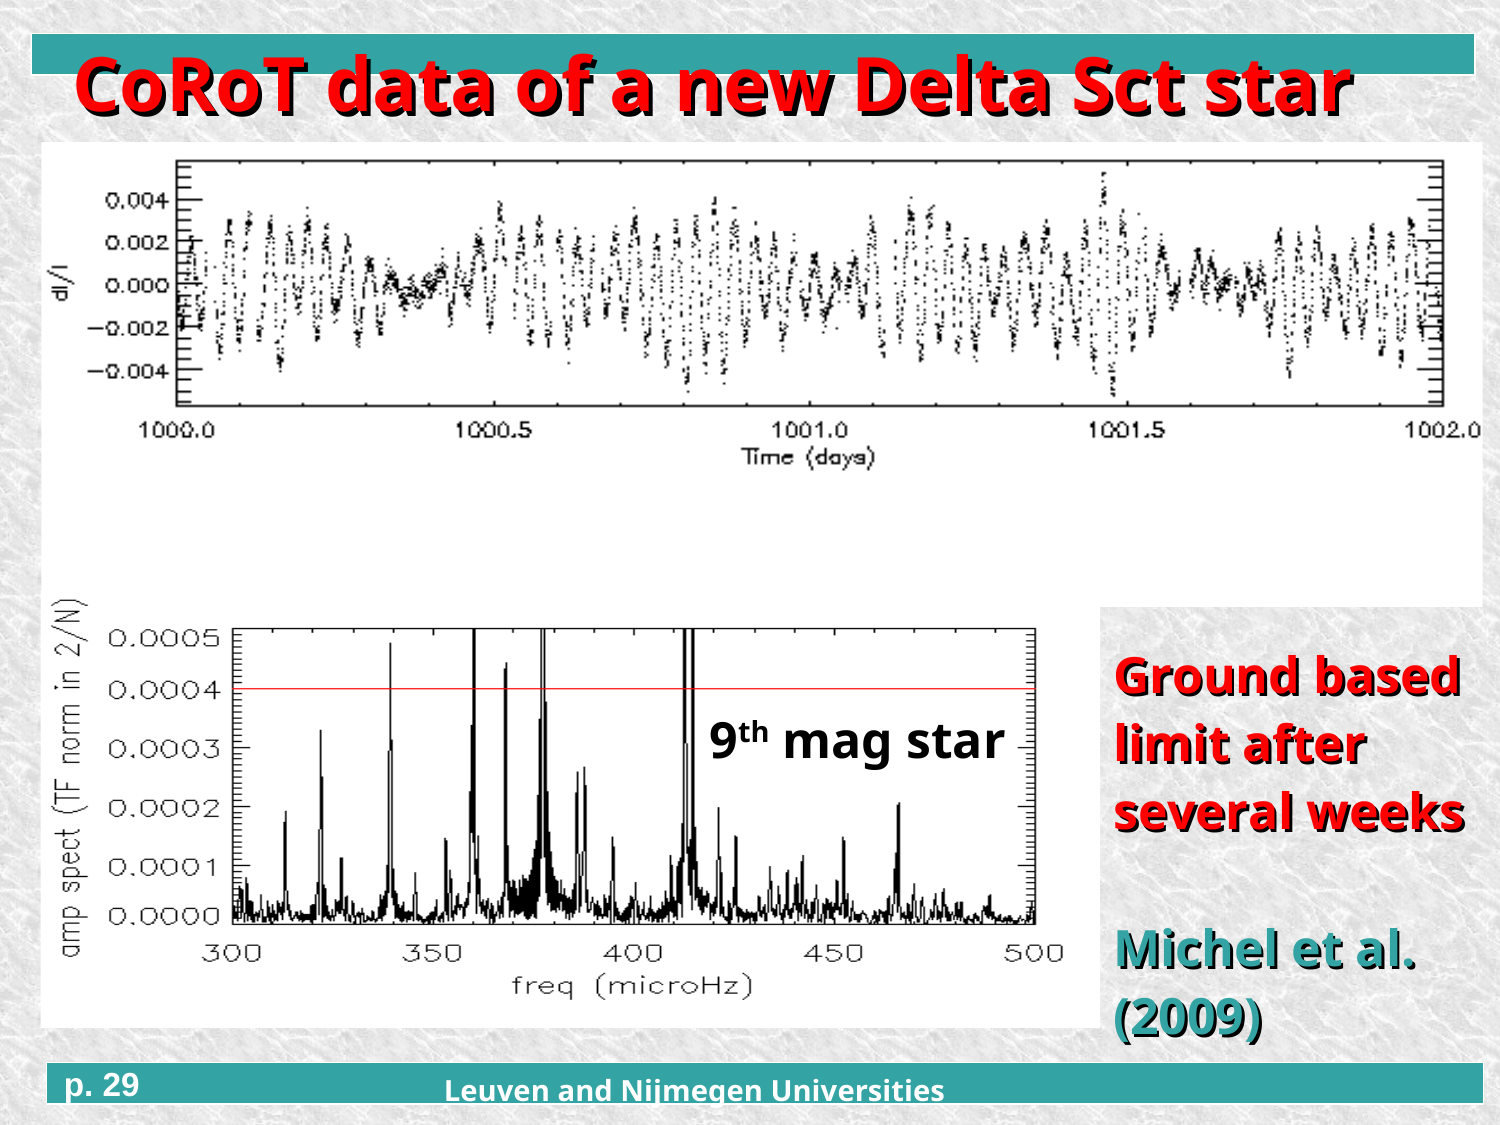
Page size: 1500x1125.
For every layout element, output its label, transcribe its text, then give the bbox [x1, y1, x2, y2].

text_box [1140, 186, 1484, 639]
text_box 9th mag star [709, 704, 1027, 796]
picture [0, 0, 1500, 1125]
text_box Ground based limit after several weeks Michel et al. (2009) [1113, 639, 1500, 1057]
title CoRoT data of a new Delta Sct star [33, 30, 1469, 136]
